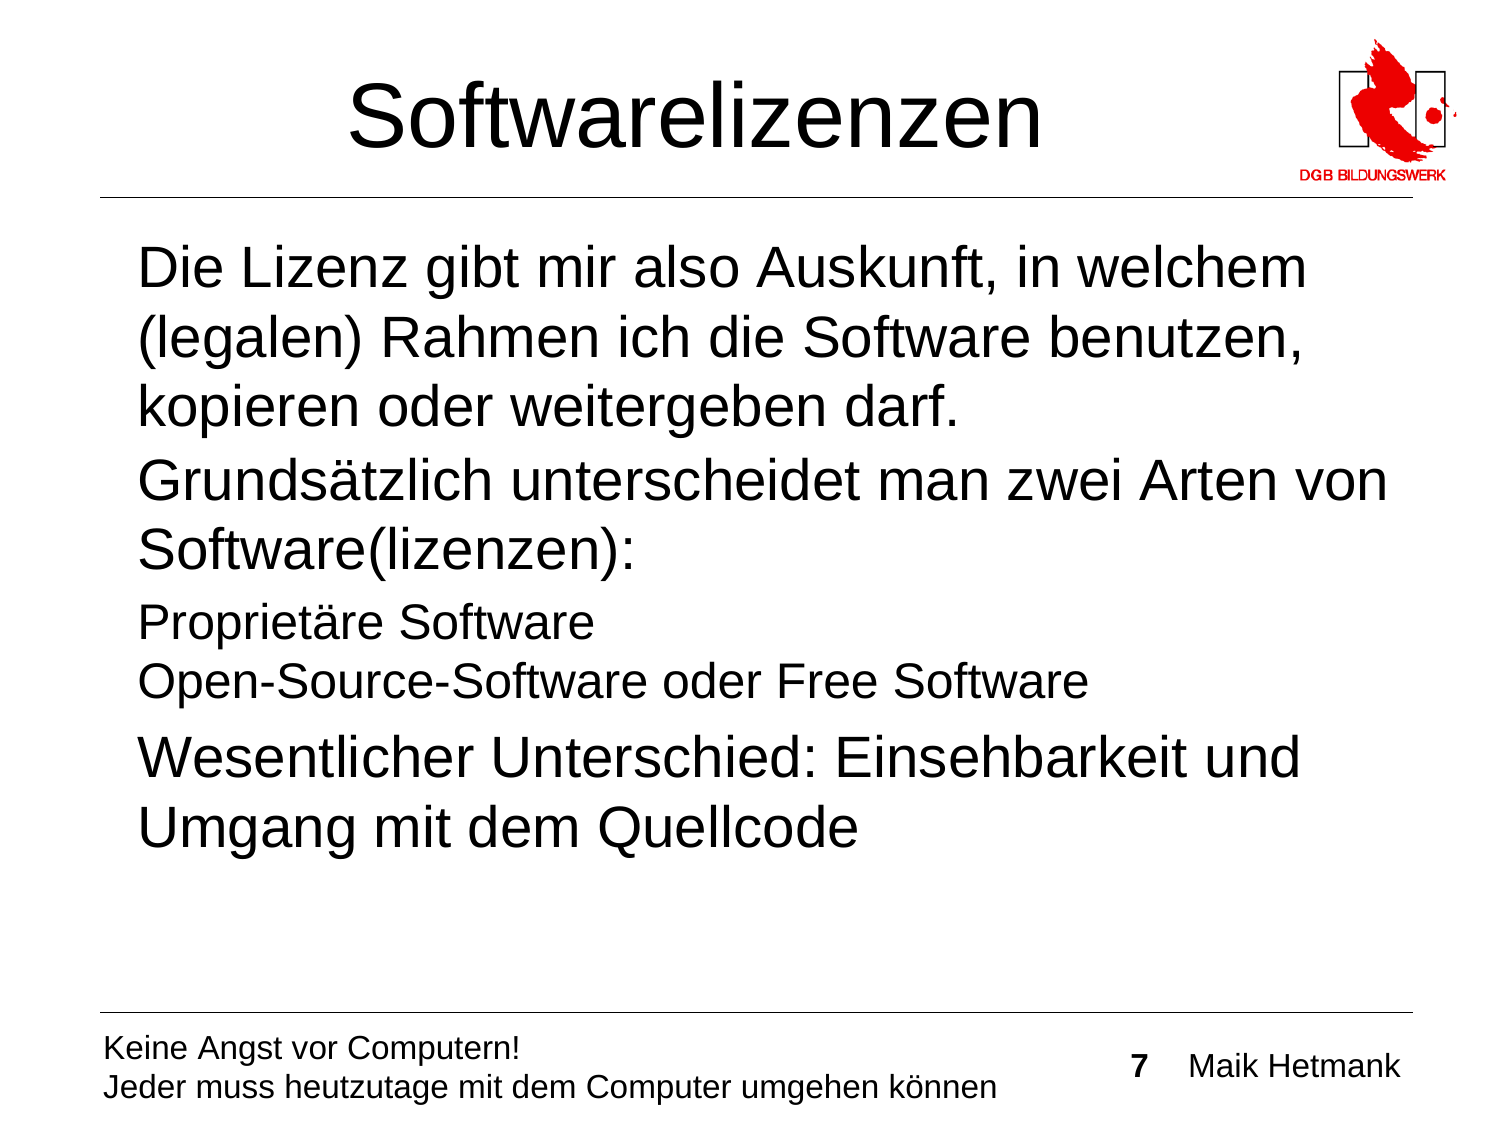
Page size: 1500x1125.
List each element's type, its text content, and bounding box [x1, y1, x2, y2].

text_box Wesentlicher Unterschied: Einsehbarkeit und Umgang mit dem Quellcode [137, 720, 1407, 856]
text_box Proprietäre Software [137, 590, 1407, 649]
text_box Open-Source-Software oder Free Software [137, 649, 1407, 716]
text_box Die Lizenz gibt mir also Auskunft, in welchem (legalen) Rahmen ich die Software benutzen, kopieren oder weitergeben darf. [137, 230, 1407, 435]
picture [1299, 37, 1457, 181]
text_box Grundsätzlich unterscheidet man zwei Arten von Software(lizenzen): [137, 442, 1407, 578]
title Softwarelizenzen [87, 49, 1305, 175]
